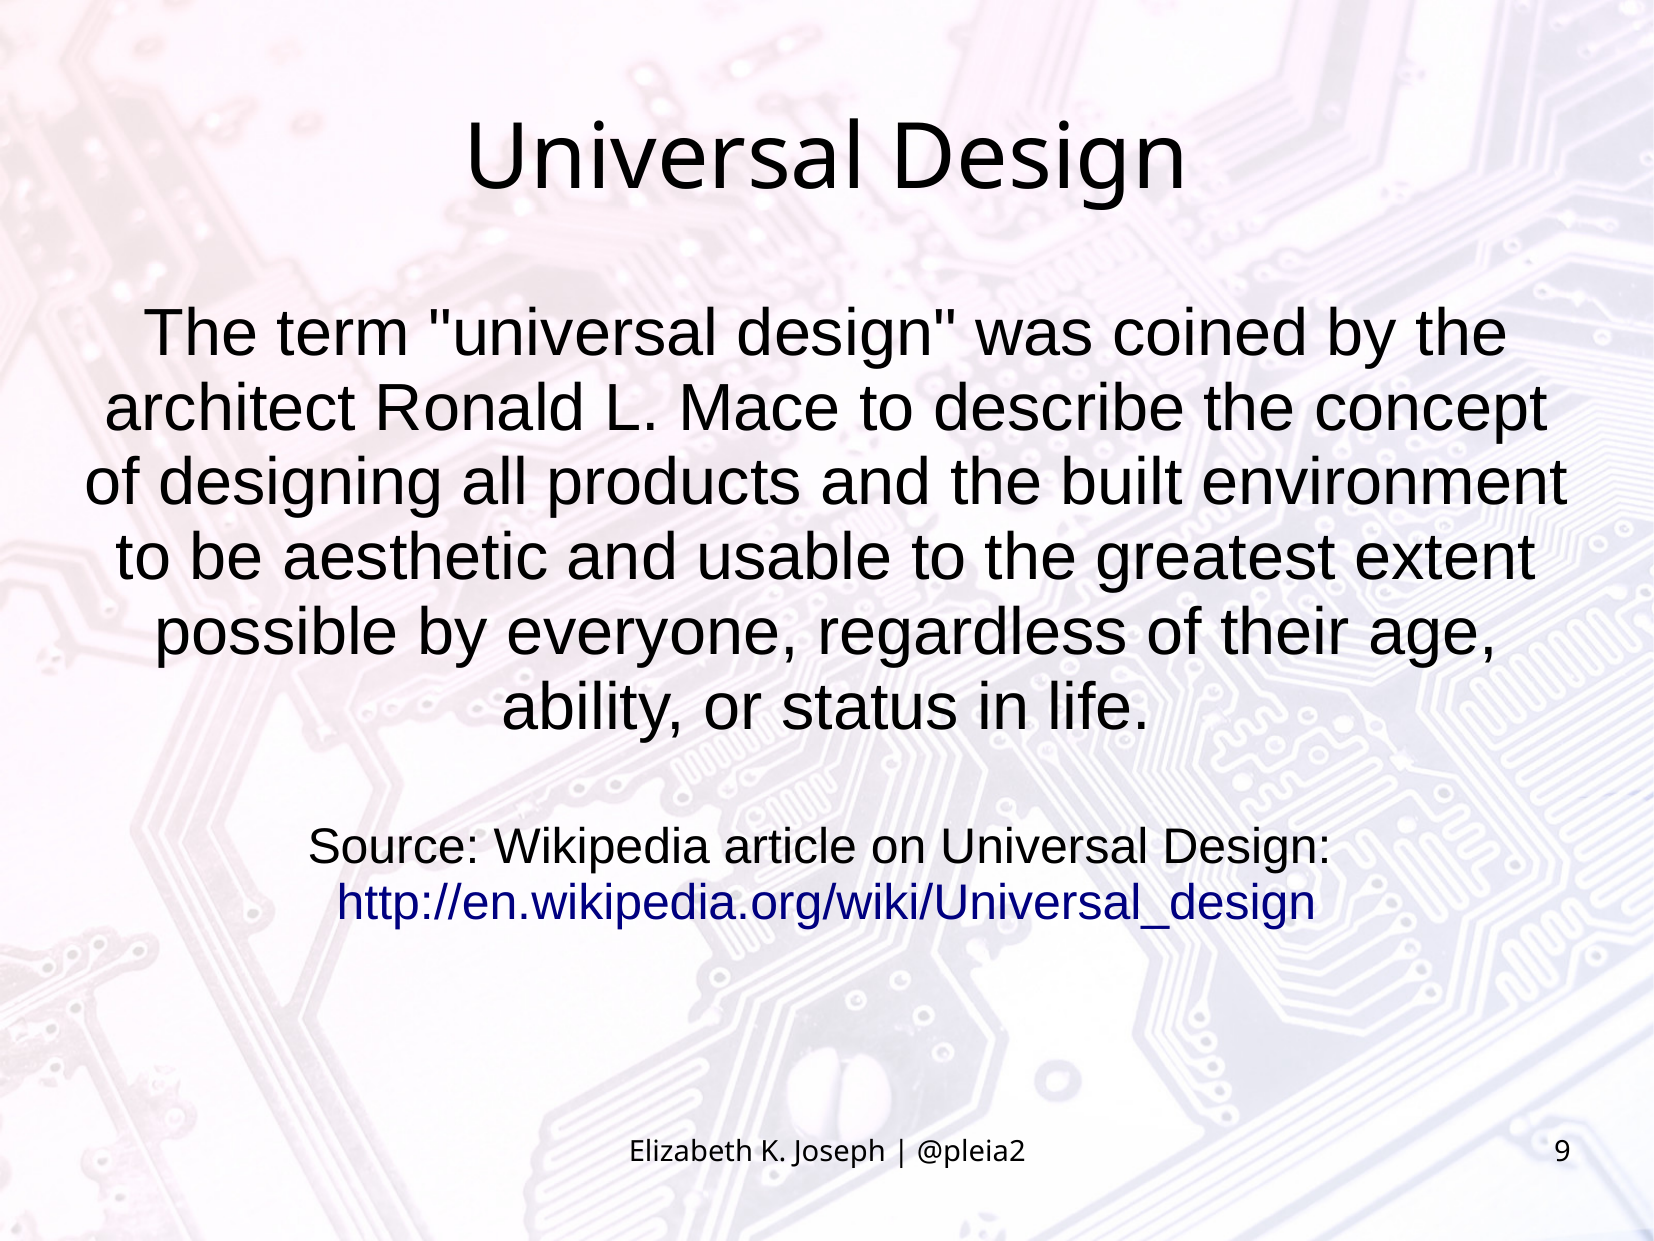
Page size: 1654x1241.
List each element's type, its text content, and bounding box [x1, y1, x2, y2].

subtitle The term "universal design" was coined by the architect Ronald L. Mace to describe the concept of designing all products and the built environment to be aesthetic and usable to the greatest extent possible by everyone, regardless of their age, ability, or status in life. Source: Wikipedia article on Universal Design: http://en.wikipedia.org/wiki/Universal_design [82, 290, 1571, 1010]
picture [0, 0, 1654, 1241]
title Universal Design [82, 49, 1571, 257]
